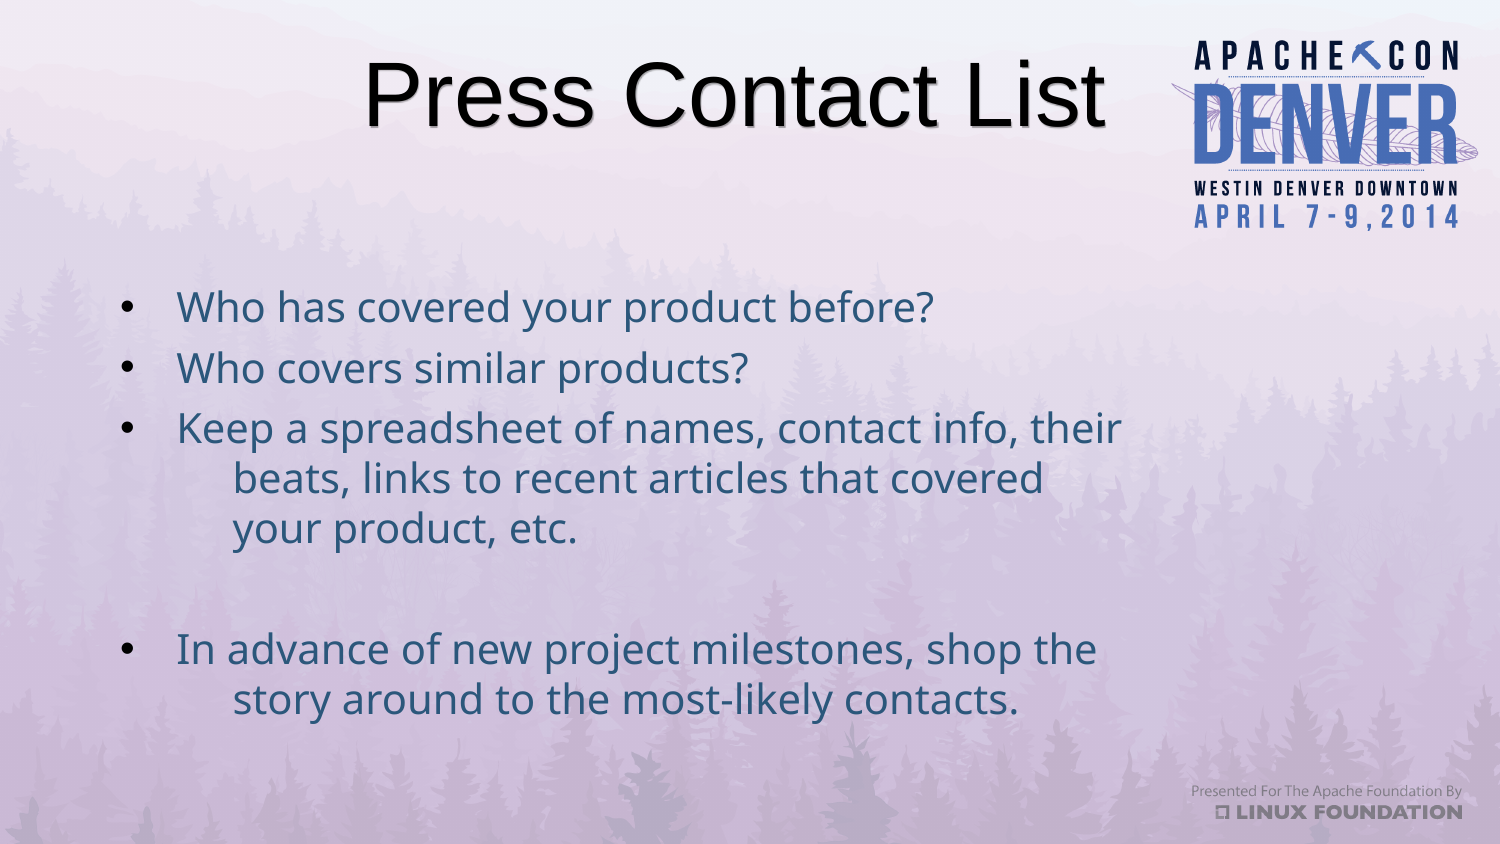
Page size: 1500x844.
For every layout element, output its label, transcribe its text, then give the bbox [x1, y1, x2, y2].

title Press Contact List [60, 24, 1410, 166]
picture [0, 0, 1500, 844]
text_box Who has covered your product before? Who covers similar products? Keep a spreadsheet of names, contact info, their beats, links to recent articles that covered your product, etc. In advance of new project milestones, shop the story around to the most-likely contacts. [105, 273, 1146, 346]
